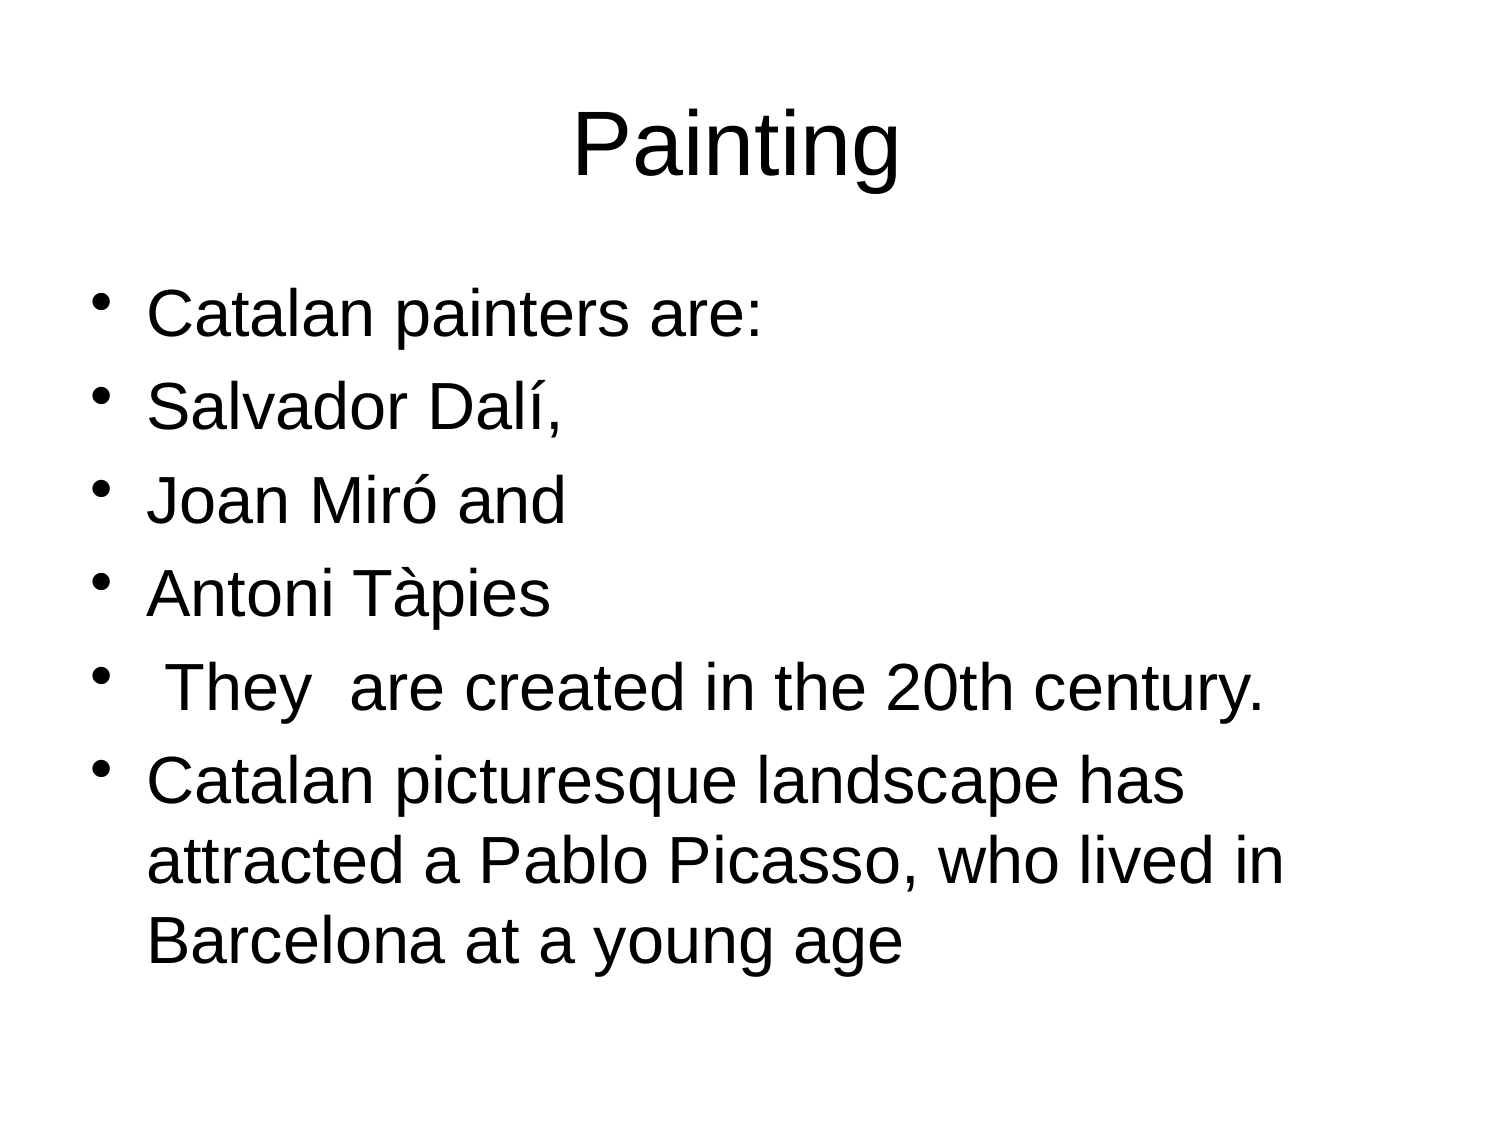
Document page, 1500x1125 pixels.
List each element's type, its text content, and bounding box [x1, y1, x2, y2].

list Catalan painters are: Salvador Dalí, Joan Miró and Antoni Tàpies They are created in the 20th century. Catalan picturesque landscape has attracted a Pablo Picasso, who lived in Barcelona at a young age [75, 262, 1425, 1005]
title Painting [75, 45, 1425, 233]
